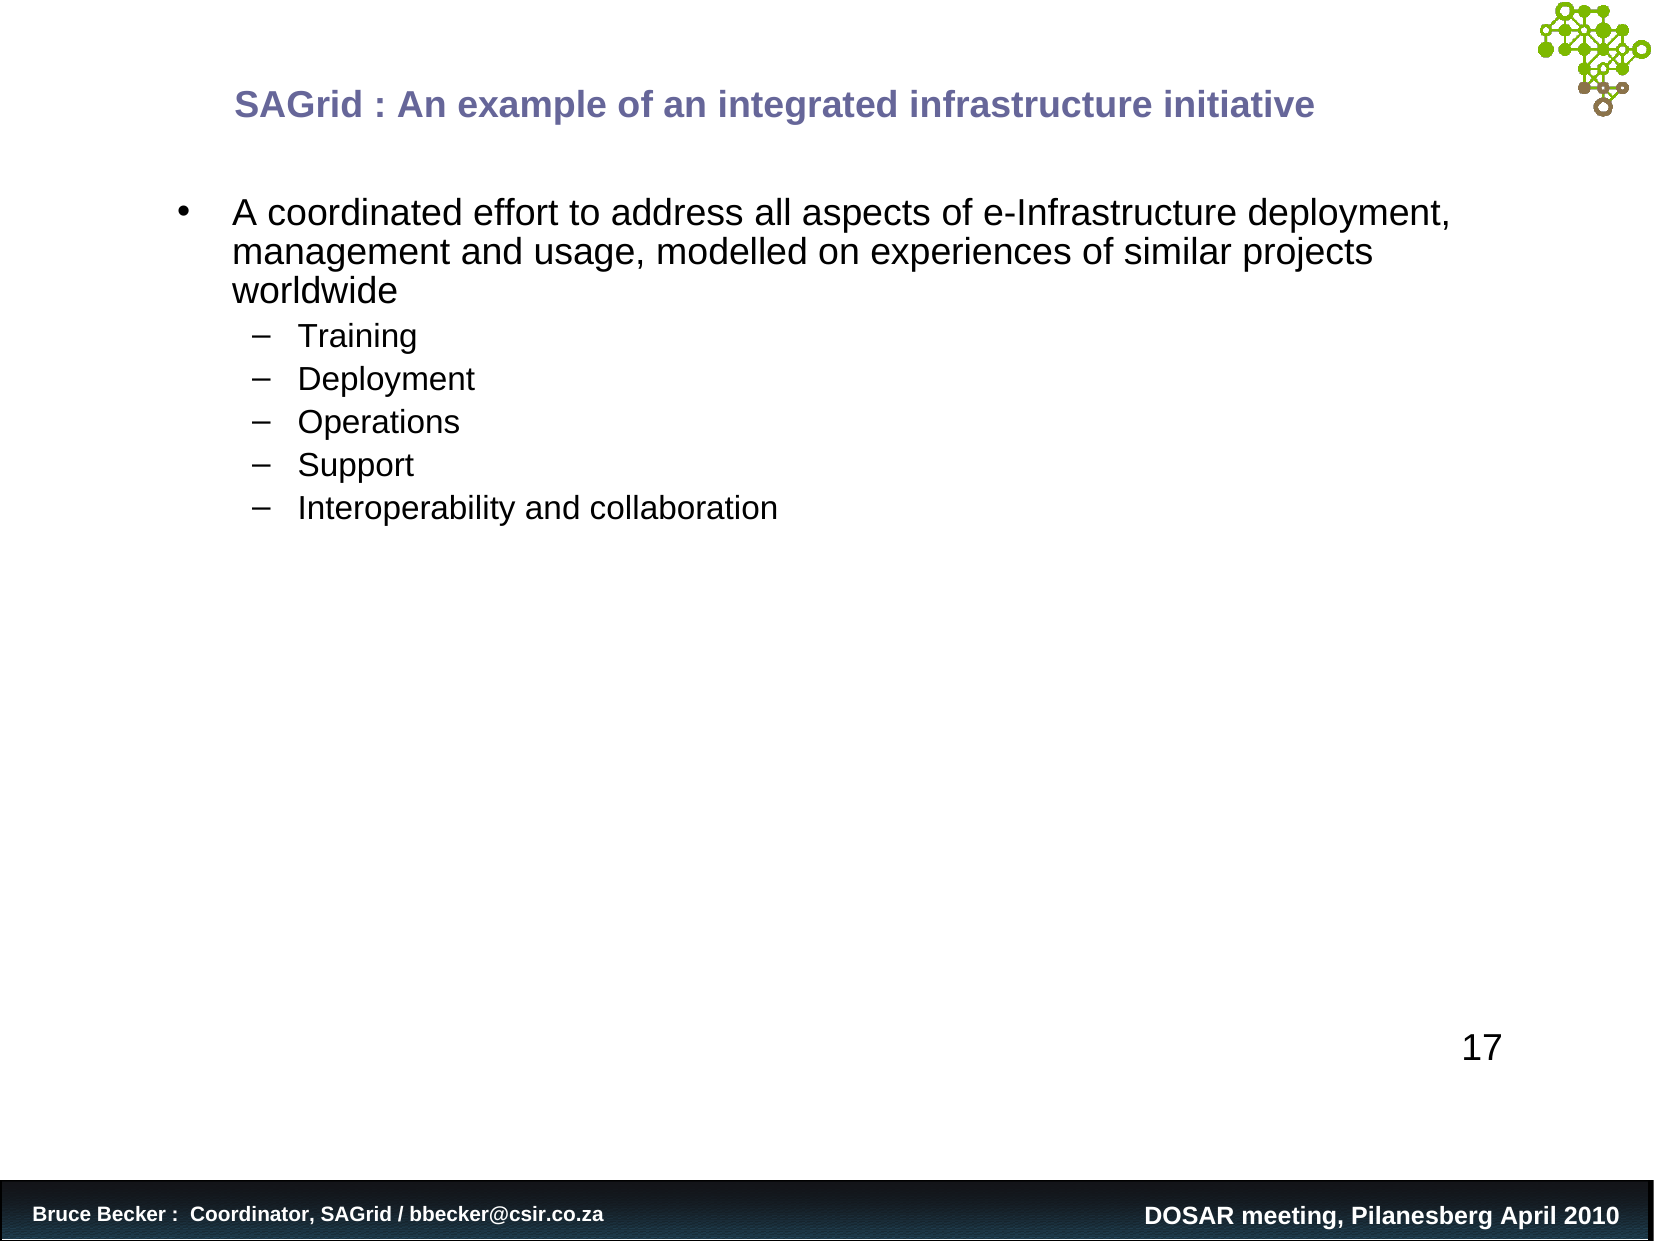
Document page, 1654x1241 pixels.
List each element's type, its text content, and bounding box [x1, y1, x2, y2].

picture [0, 1180, 1654, 1241]
picture [1534, 0, 1654, 119]
title SAGrid : An example of an integrated infrastructure initiative [234, 34, 1595, 173]
list A coordinated effort to address all aspects of e-Infrastructure deployment, management and usage, modelled on experiences of similar projects worldwide Training Deployment Operations Support Interoperability and collaboration [177, 188, 1538, 993]
